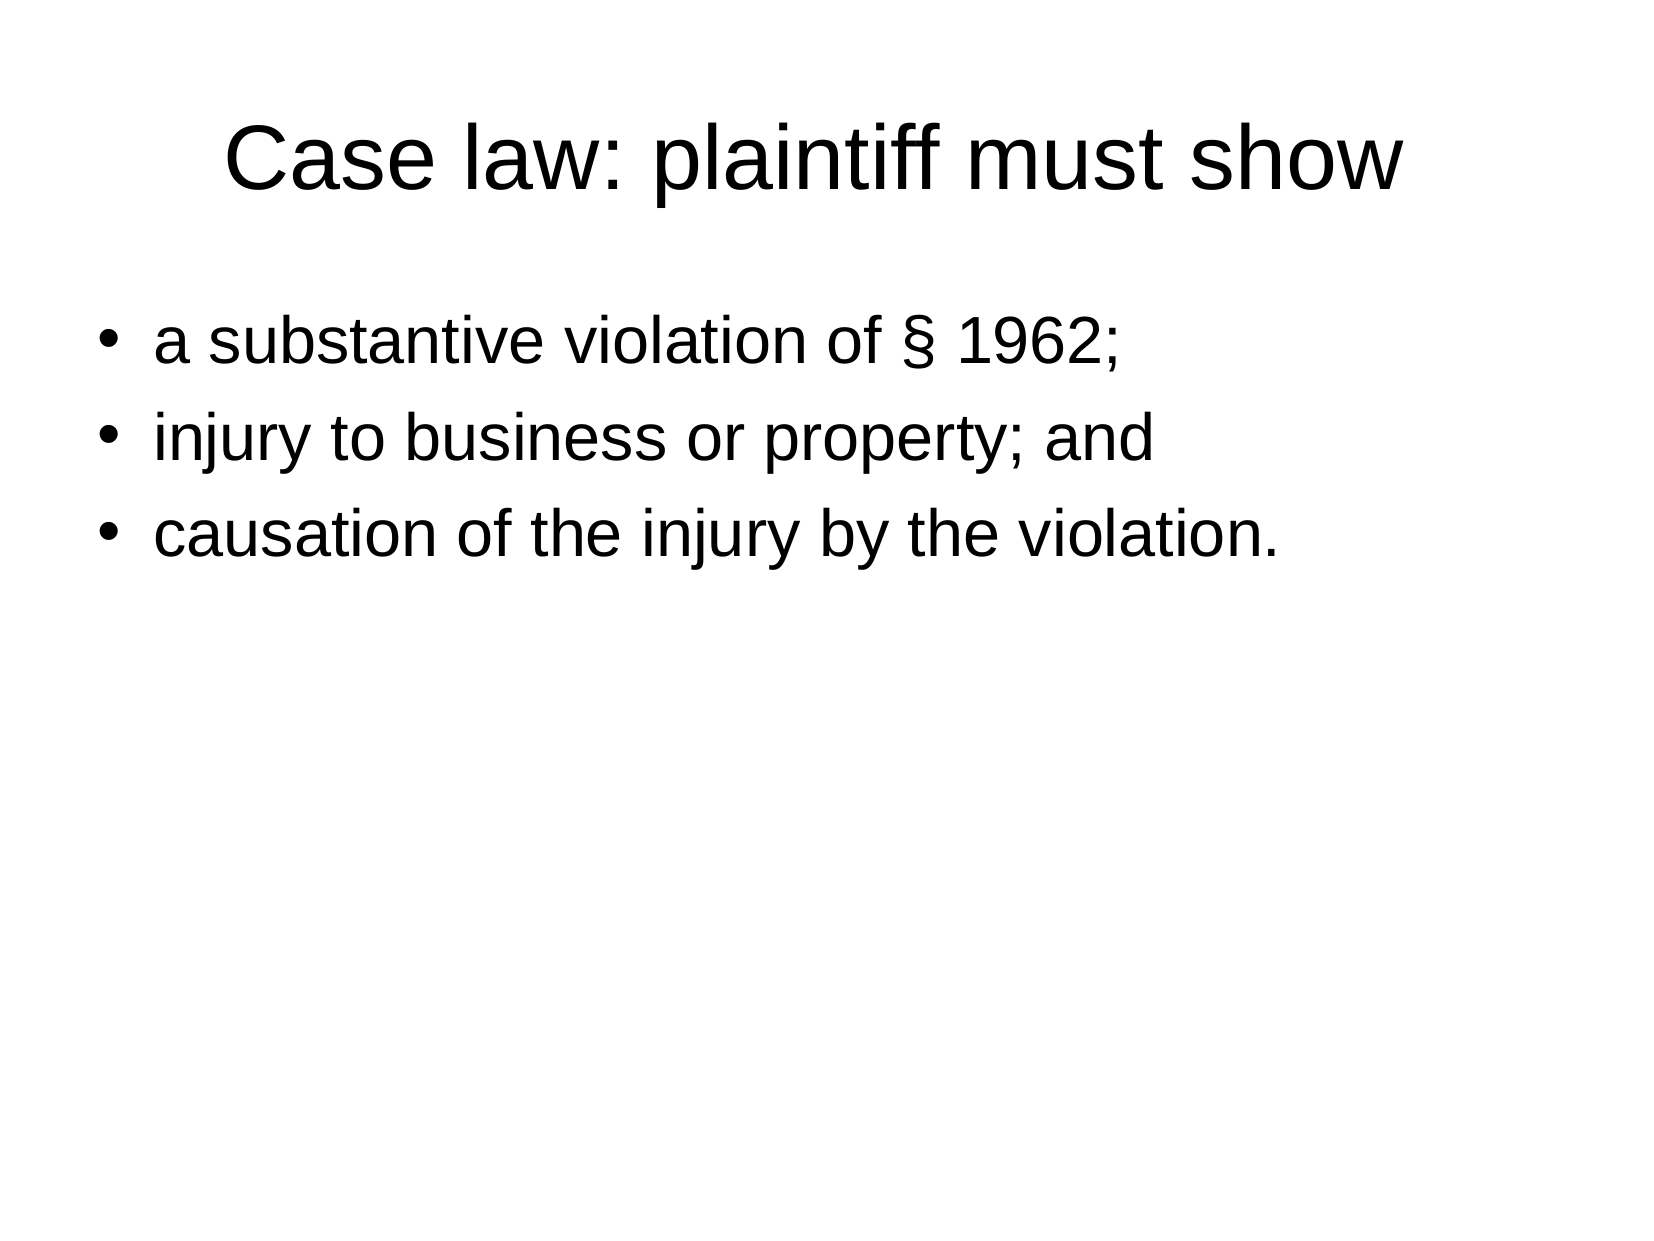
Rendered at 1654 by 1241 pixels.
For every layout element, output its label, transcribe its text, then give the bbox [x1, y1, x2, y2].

list a substantive violation of § 1962; injury to business or property; and causation of the injury by the violation. [82, 289, 1571, 1108]
title Case law: plaintiff must show [82, 49, 1571, 257]
